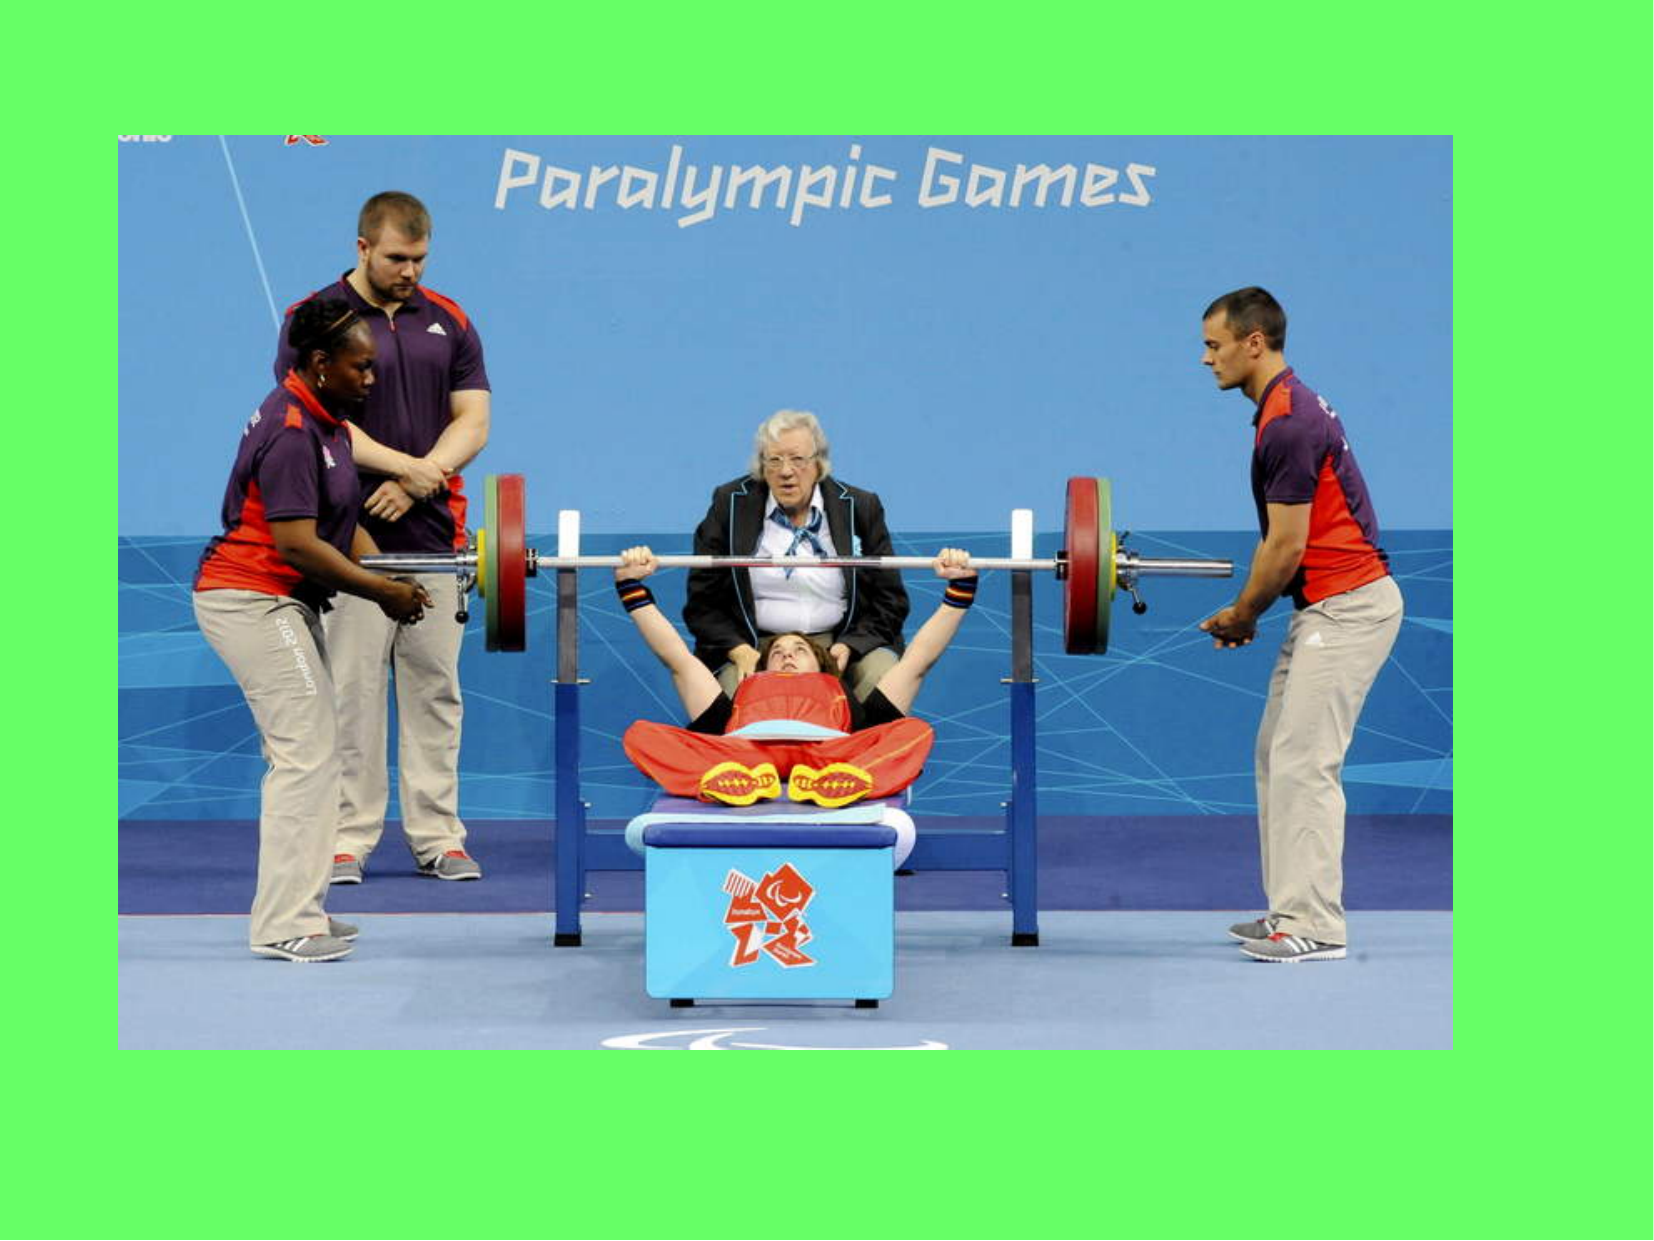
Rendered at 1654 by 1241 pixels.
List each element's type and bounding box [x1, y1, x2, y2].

picture [118, 135, 1453, 1050]
